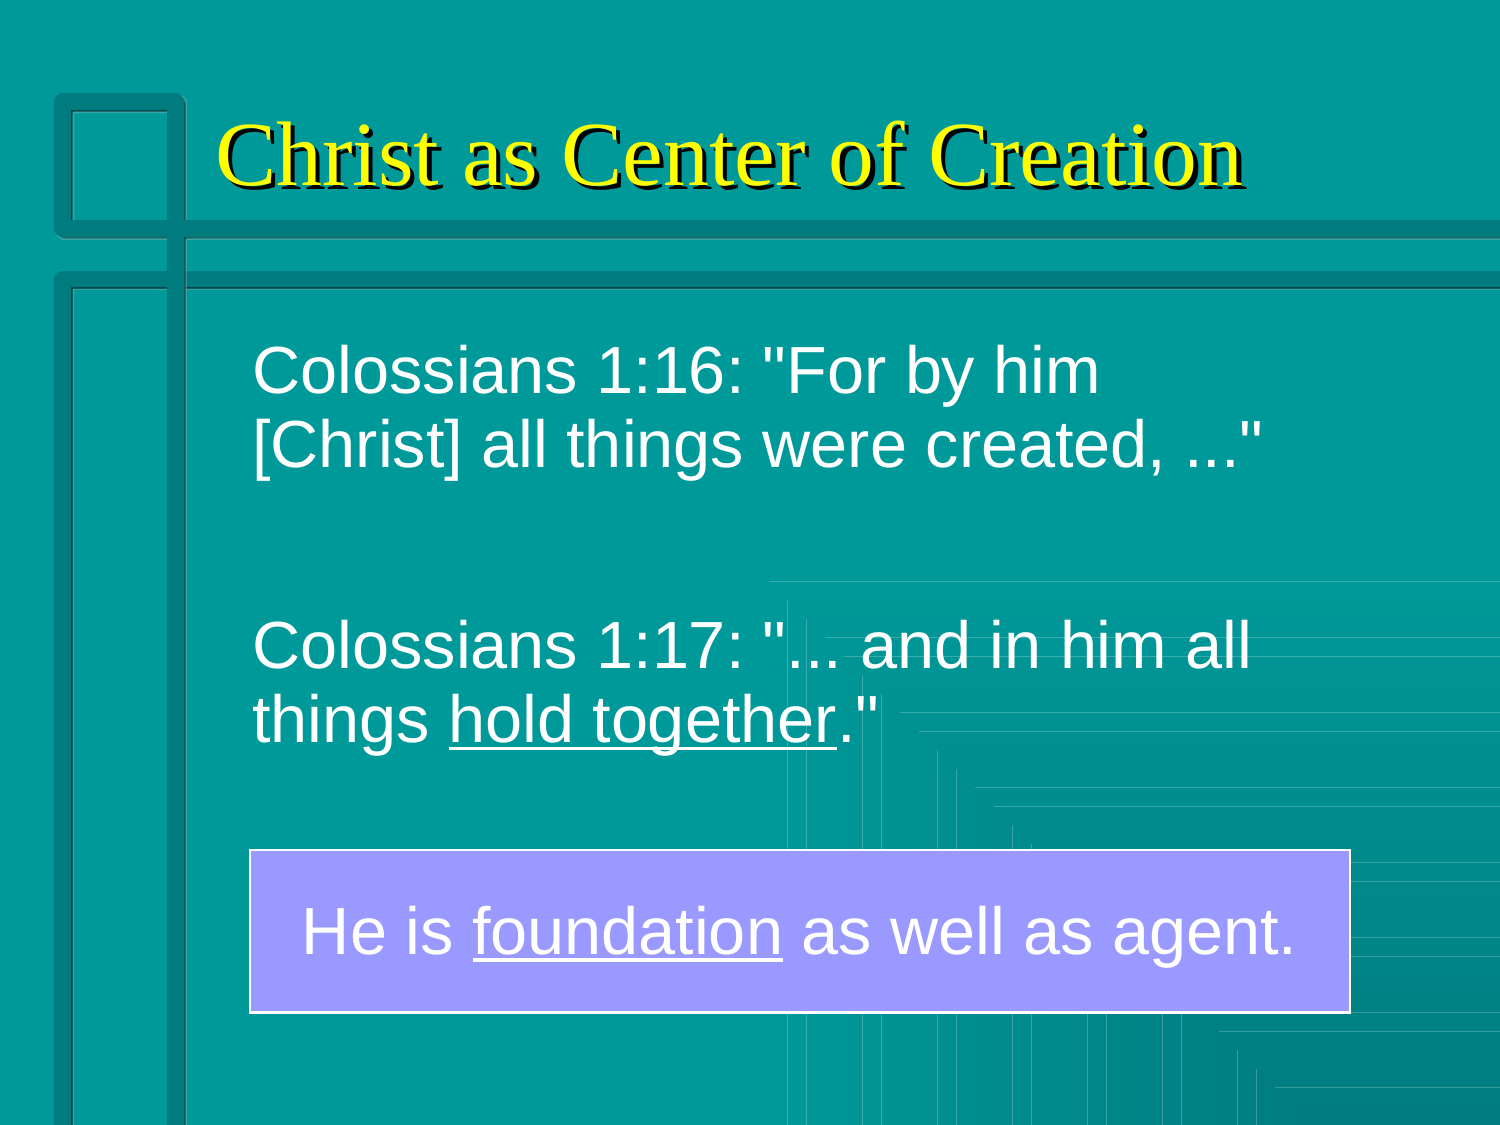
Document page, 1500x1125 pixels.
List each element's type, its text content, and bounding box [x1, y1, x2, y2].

text_box He is foundation as well as agent. [249, 849, 1350, 1013]
title Christ as Center of Creation [200, 34, 1476, 213]
text_box Colossians 1:17: "... and in him all things hold together." [237, 599, 1288, 765]
text_box Colossians 1:16: "For by him [Christ] all things were created, ..." [237, 324, 1288, 490]
